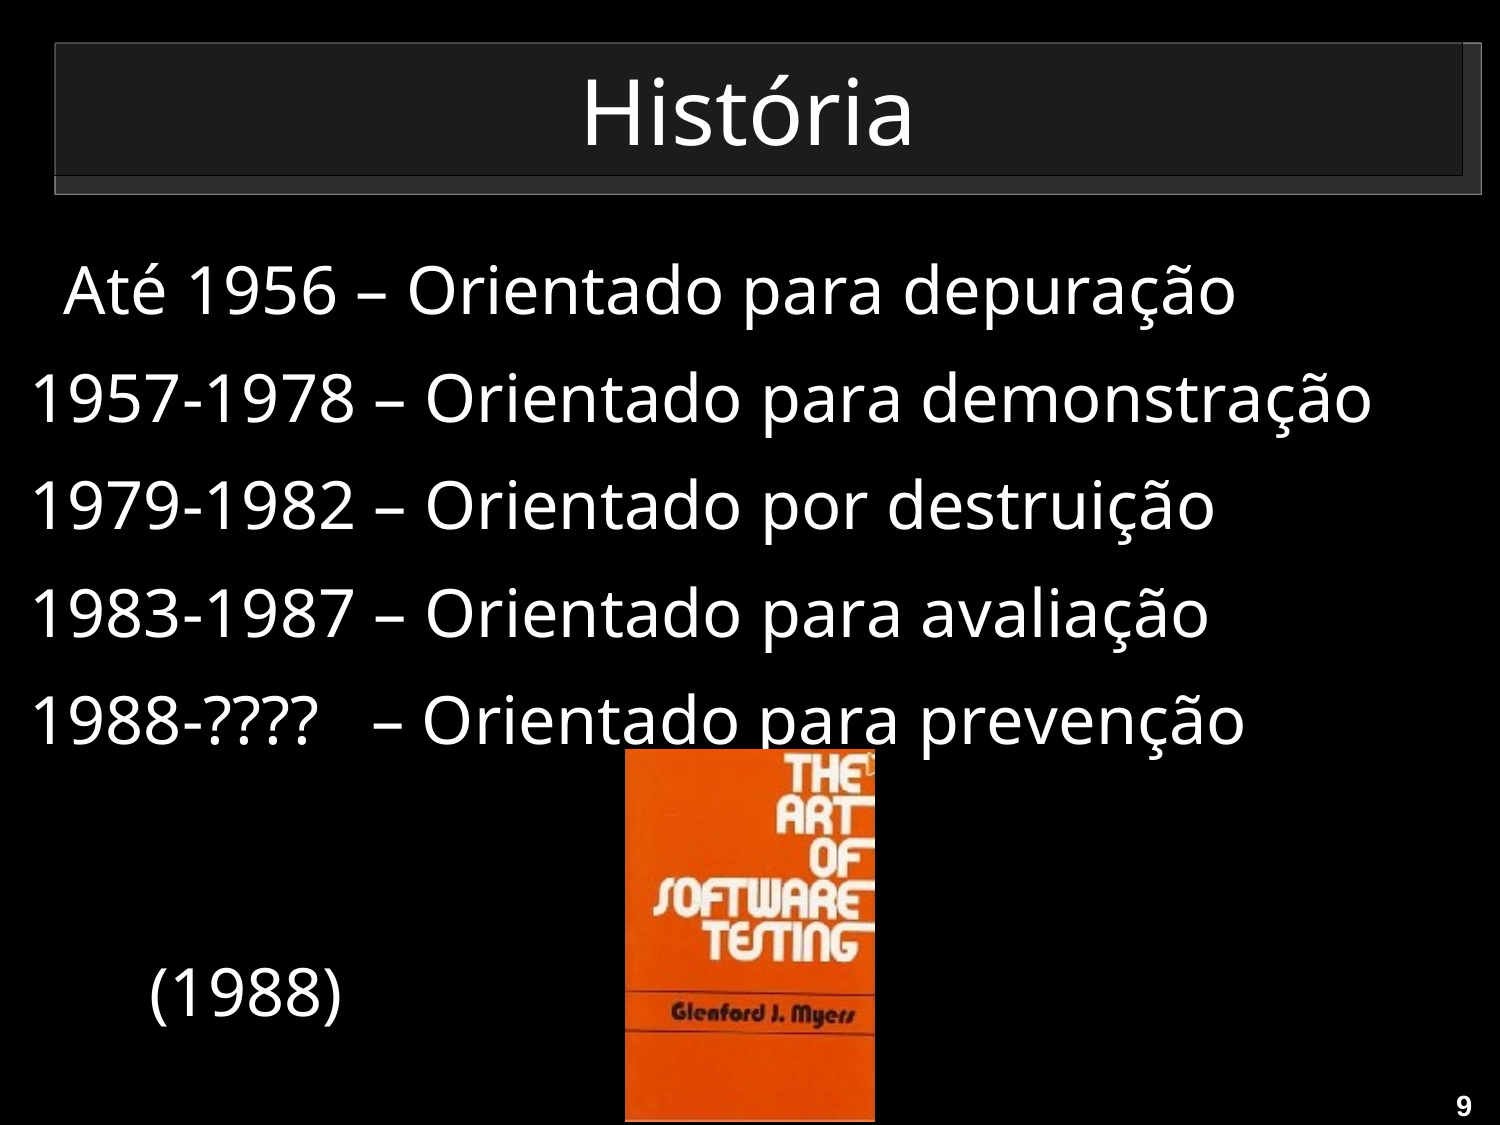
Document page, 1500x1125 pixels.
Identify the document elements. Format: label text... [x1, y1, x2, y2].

title História [29, 25, 1468, 195]
picture [625, 749, 875, 1122]
list Até 1956 – Orientado para depuração 1957-1978 – Orientado para demonstração 1979-1982 – Orientado por destruição 1983-1987 – Orientado para avaliação 1988-???? – Orientado para prevenção (1988) [29, 243, 1468, 1087]
